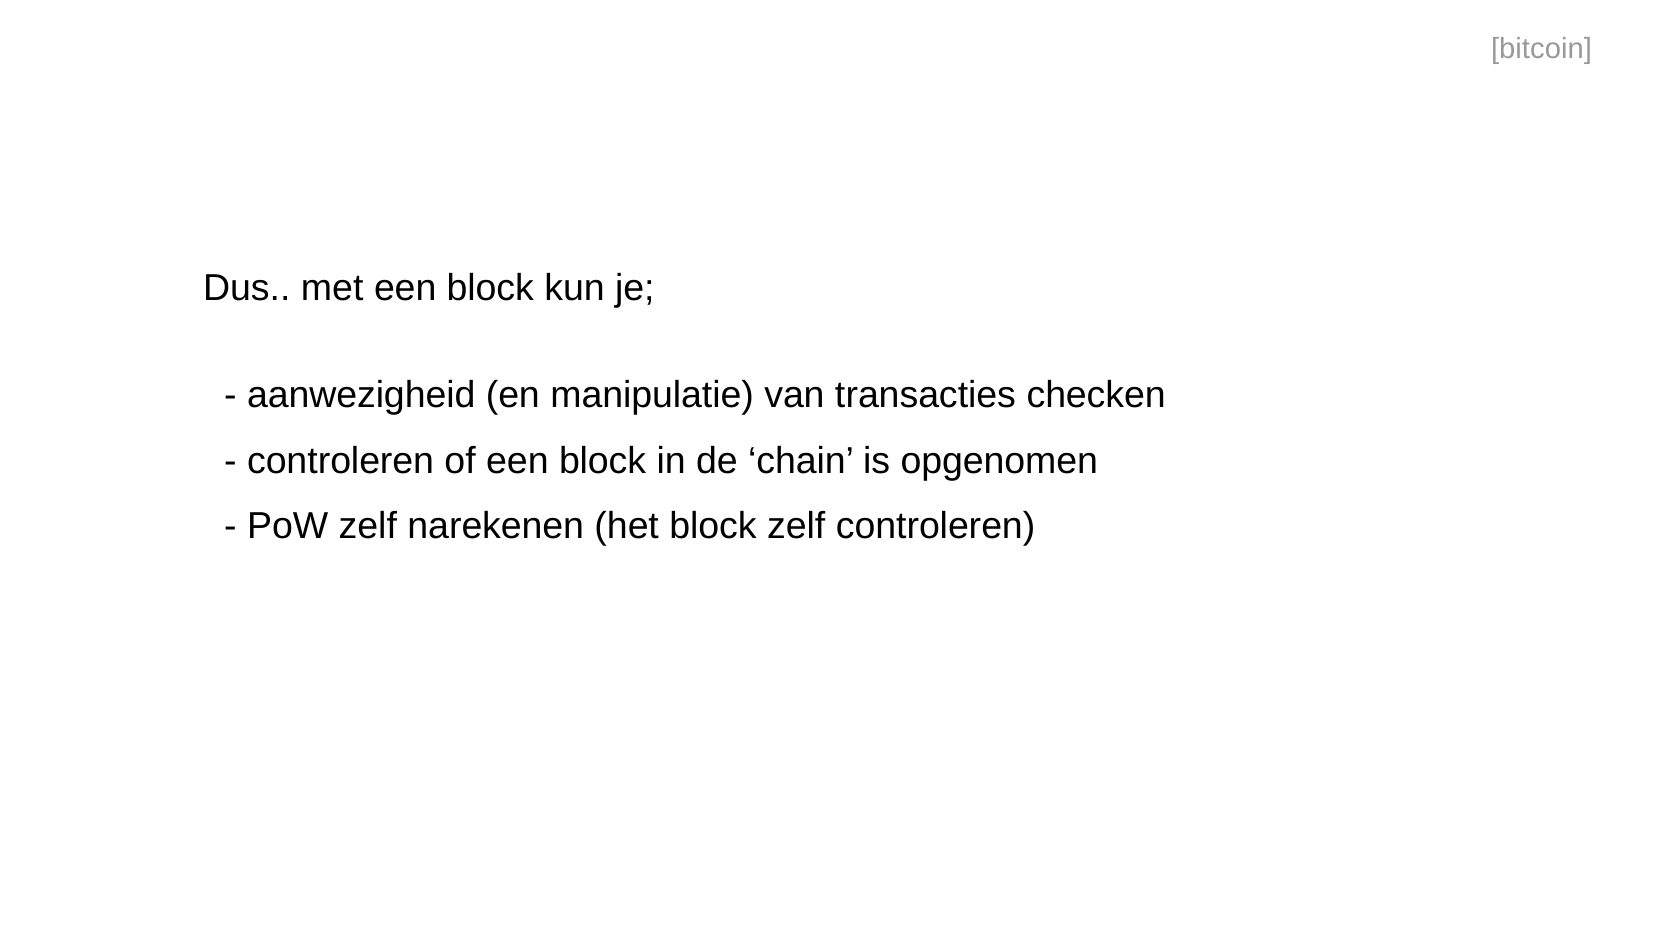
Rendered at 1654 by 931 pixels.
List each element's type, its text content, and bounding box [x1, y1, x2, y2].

text_box Dus.. met een block kun je; - aanwezigheid (en manipulatie) van transacties checken - controleren of een block in de ‘chain’ is opgenomen - PoW zelf narekenen (het block zelf controleren) [188, 258, 1222, 668]
text_box [bitcoin] [1476, 24, 1623, 76]
